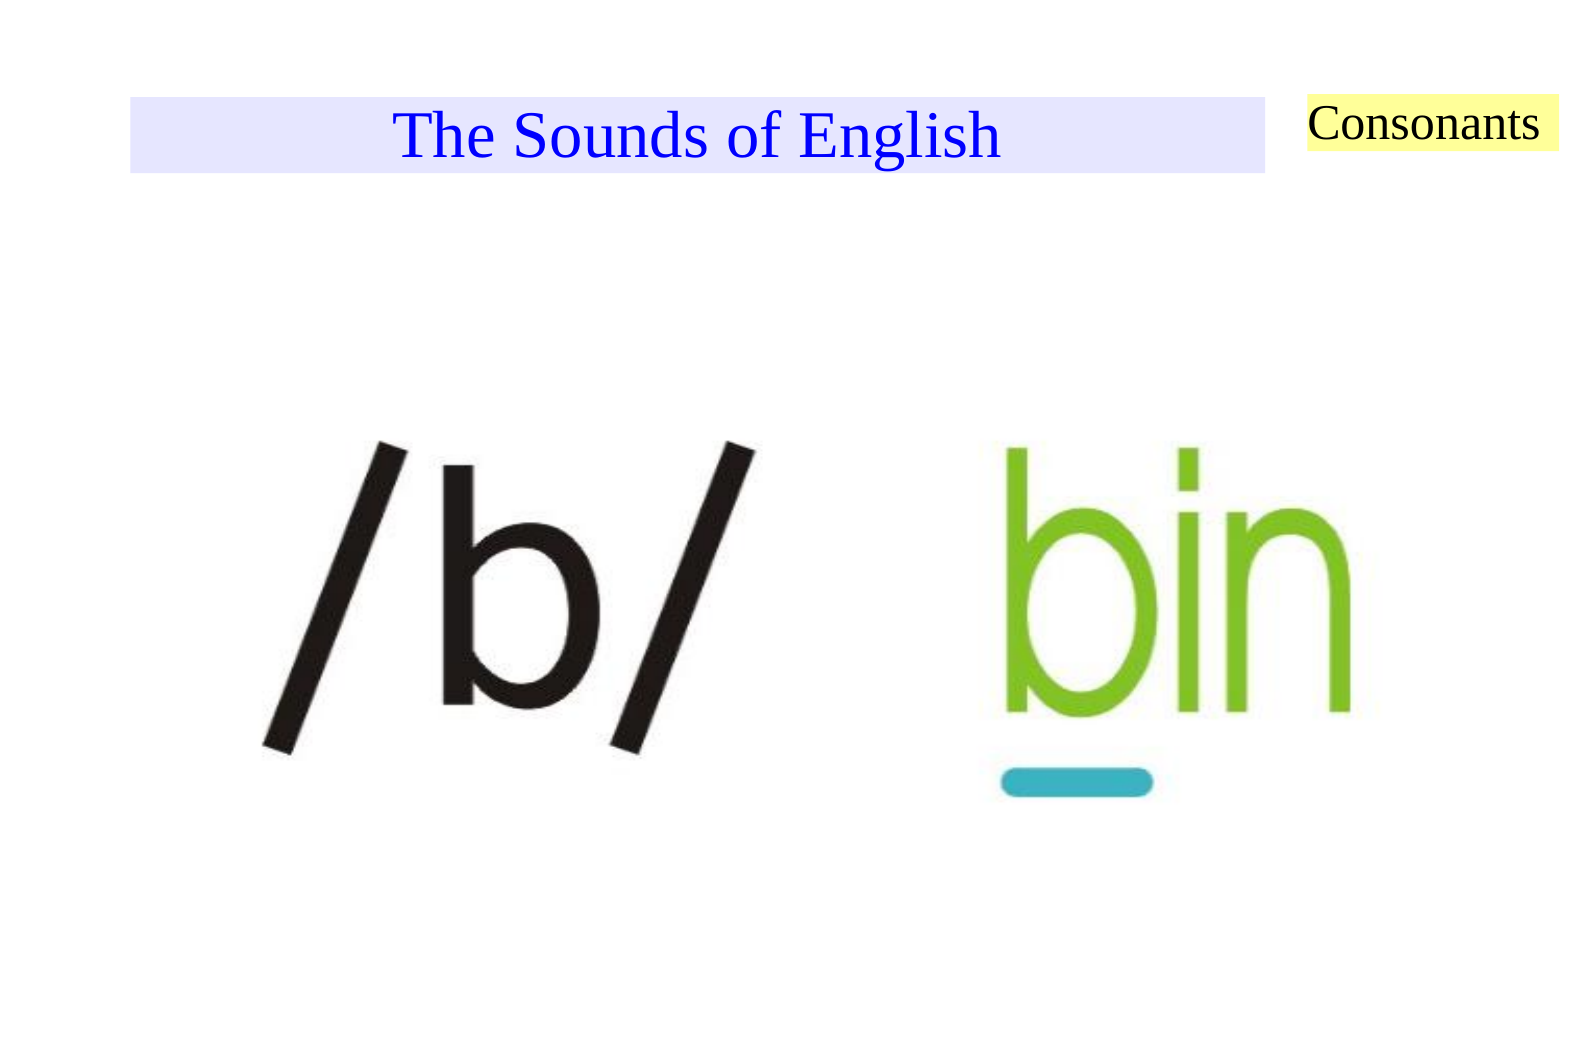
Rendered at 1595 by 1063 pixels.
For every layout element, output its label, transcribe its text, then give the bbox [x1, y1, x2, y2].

picture [146, 191, 1480, 1025]
text_box Consonants [1307, 94, 1560, 152]
text_box The Sounds of English [130, 97, 1266, 174]
